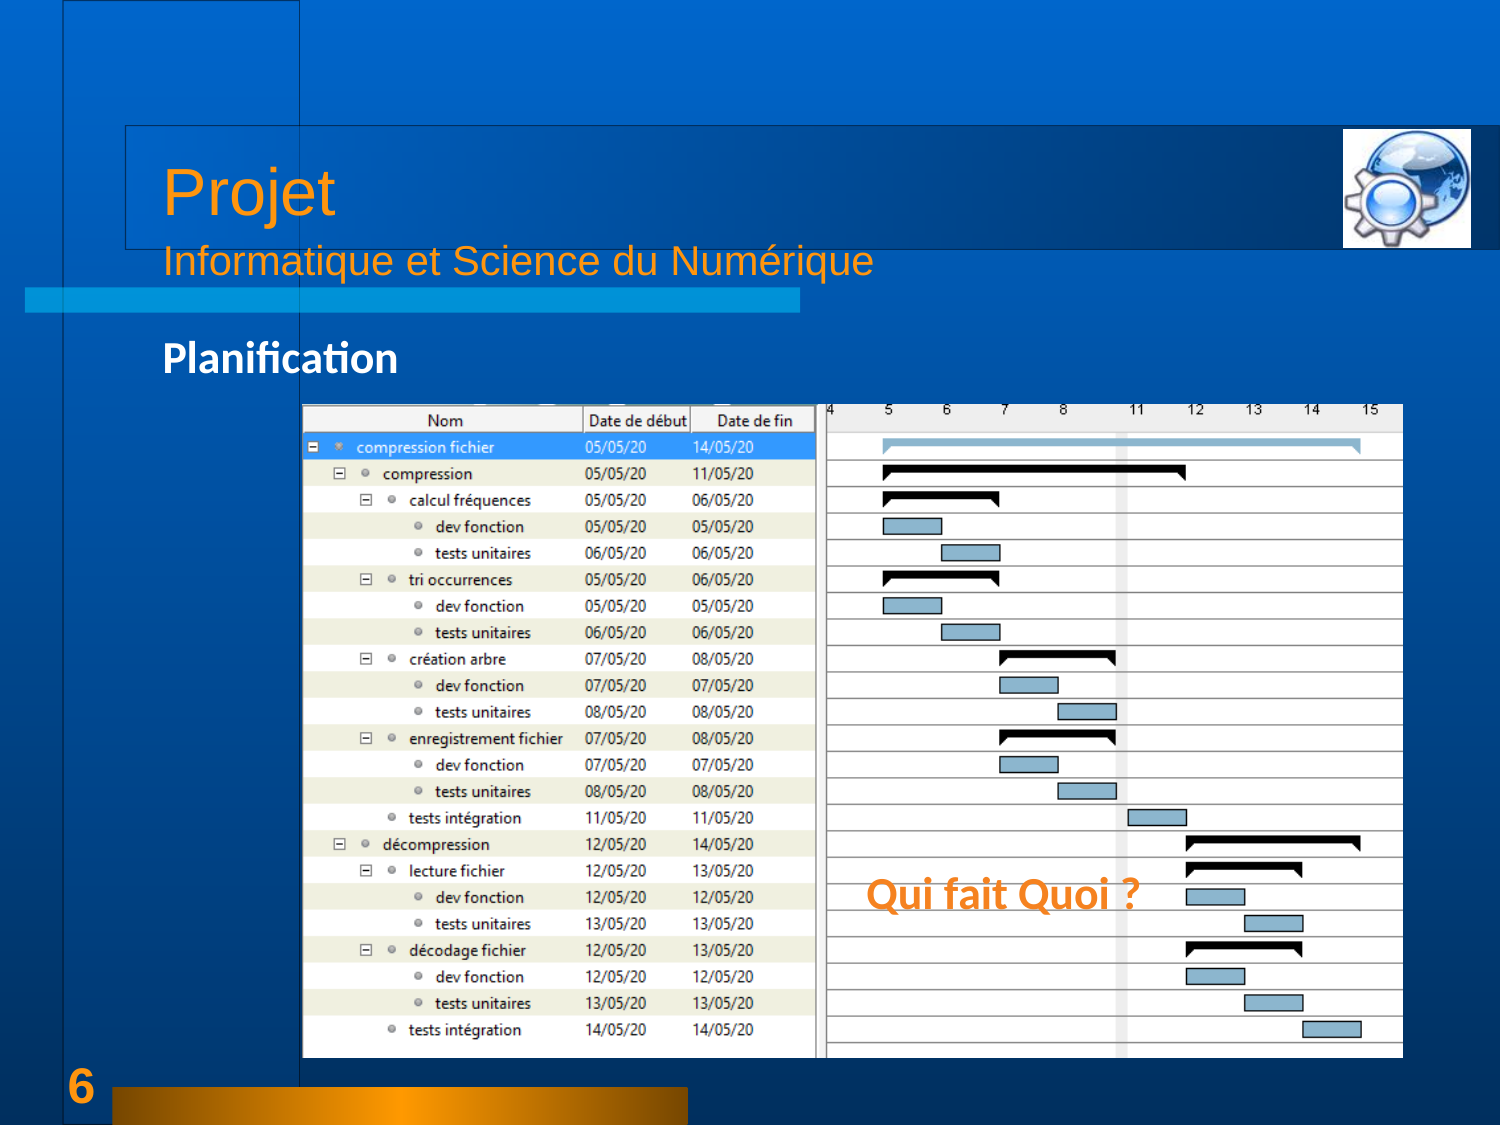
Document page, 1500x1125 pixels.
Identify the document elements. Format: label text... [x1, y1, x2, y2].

picture [302, 404, 1403, 1058]
text_box Qui fait Quoi ? [803, 868, 1205, 967]
picture [1343, 129, 1471, 248]
text_box Planification [147, 331, 1477, 1004]
